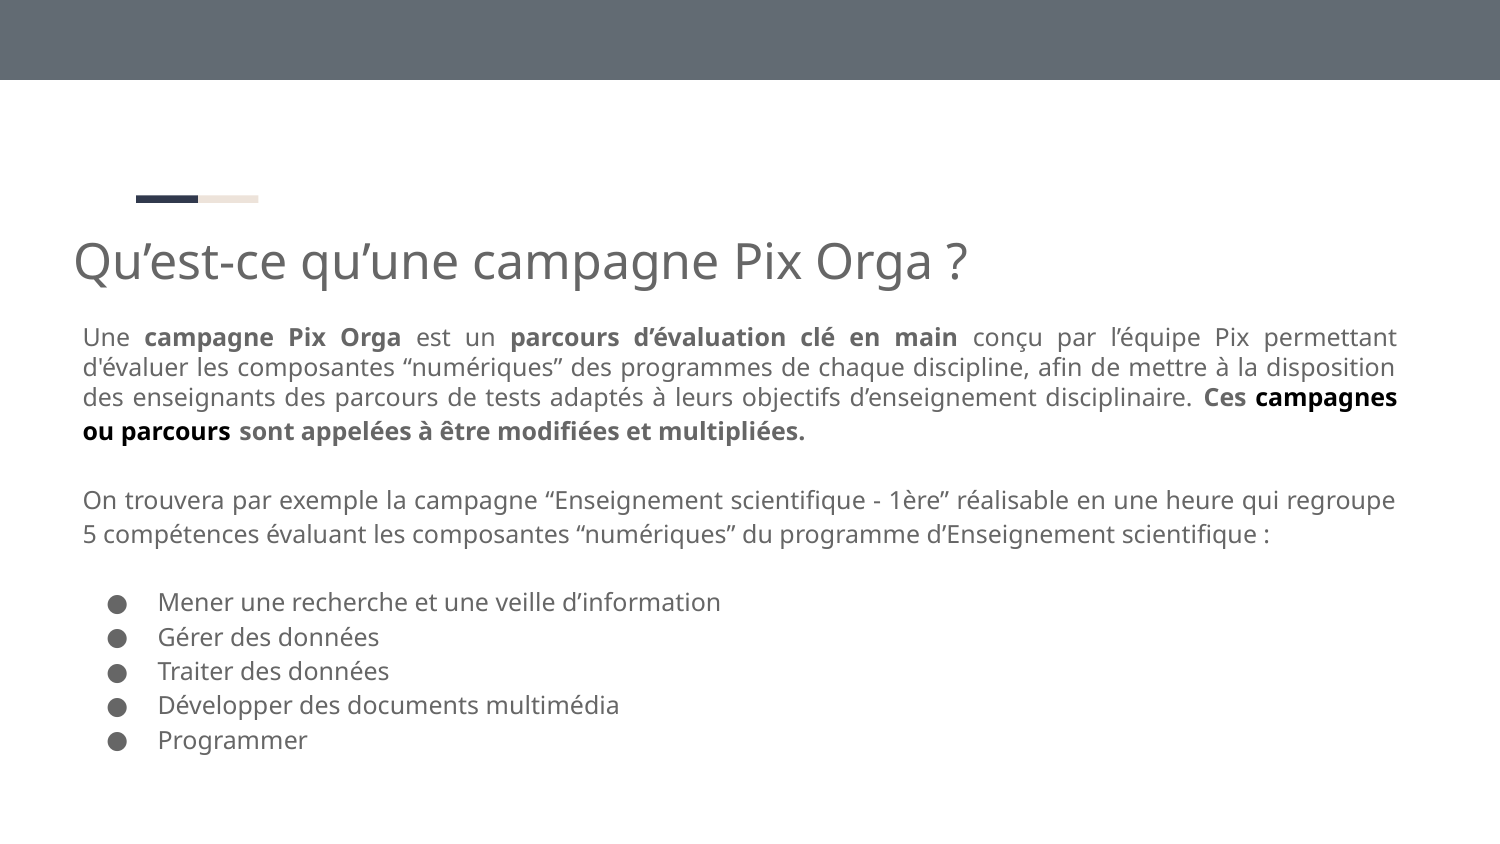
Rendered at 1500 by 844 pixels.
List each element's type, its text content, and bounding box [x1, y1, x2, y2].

list Une campagne Pix Orga est un parcours d’évaluation clé en main conçu par l’équipe Pix permettant d'évaluer les composantes “numériques” des programmes de chaque discipline, afin de mettre à la disposition des enseignants des parcours de tests adaptés à leurs objectifs d’enseignement disciplinaire. Ces campagnes ou parcours sont appelées à être modifiées et multipliées. On trouvera par exemple la campagne “Enseignement scientifique - 1ère” réalisable en une heure qui regroupe 5 compétences évaluant les composantes “numériques” du programme d’Enseignement scientifique : Mener une recherche et une veille d’information Gérer des données Traiter des données Développer des documents multimédia Programmer [67, 306, 1413, 815]
title Qu’est-ce qu’une campagne Pix Orga ? [58, 214, 1320, 303]
